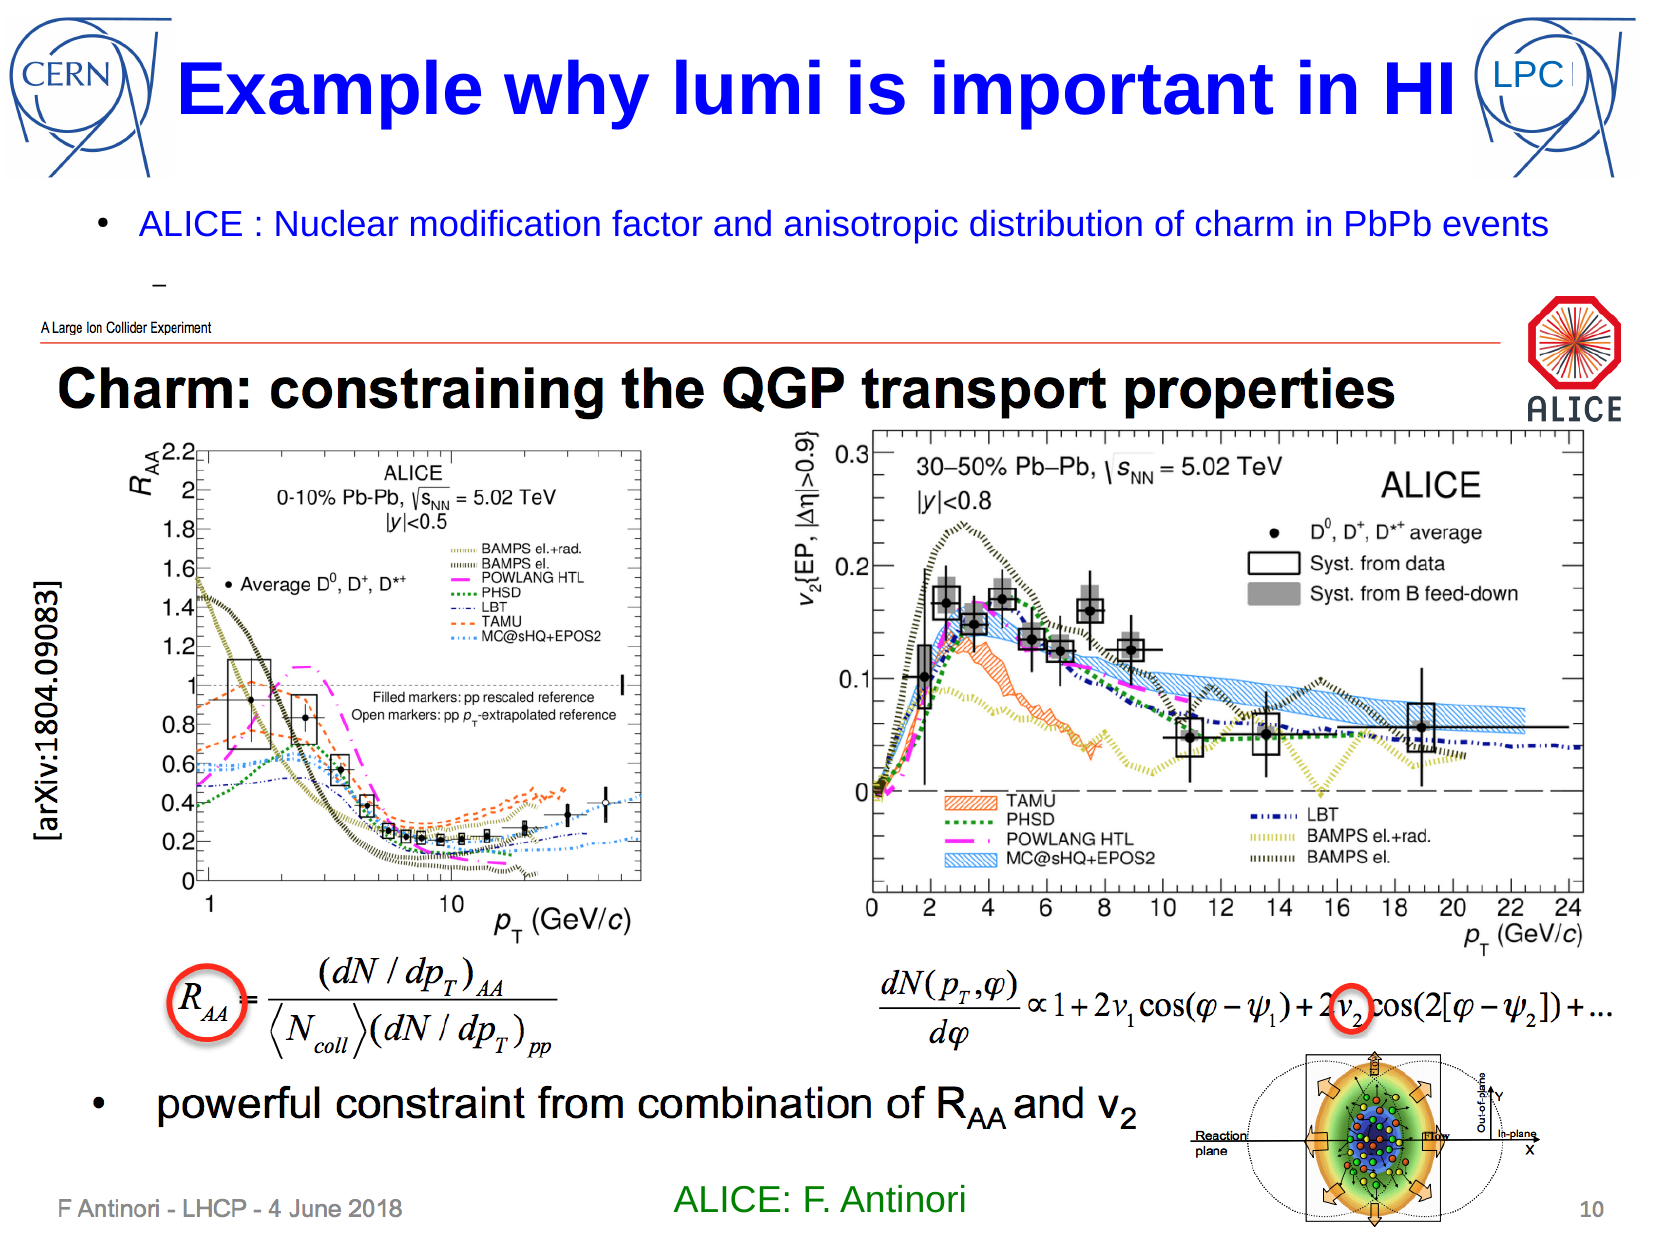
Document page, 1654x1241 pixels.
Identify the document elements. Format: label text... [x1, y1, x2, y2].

text_box ALICE: F. Antinori [658, 1165, 982, 1233]
title Example why lumi is important in HI [173, 5, 1461, 172]
picture [2, 295, 1654, 1233]
list ALICE : Nuclear modification factor and anisotropic distribution of charm in PbPb events [82, 183, 1571, 295]
picture [1470, 14, 1638, 180]
picture [5, 14, 174, 180]
